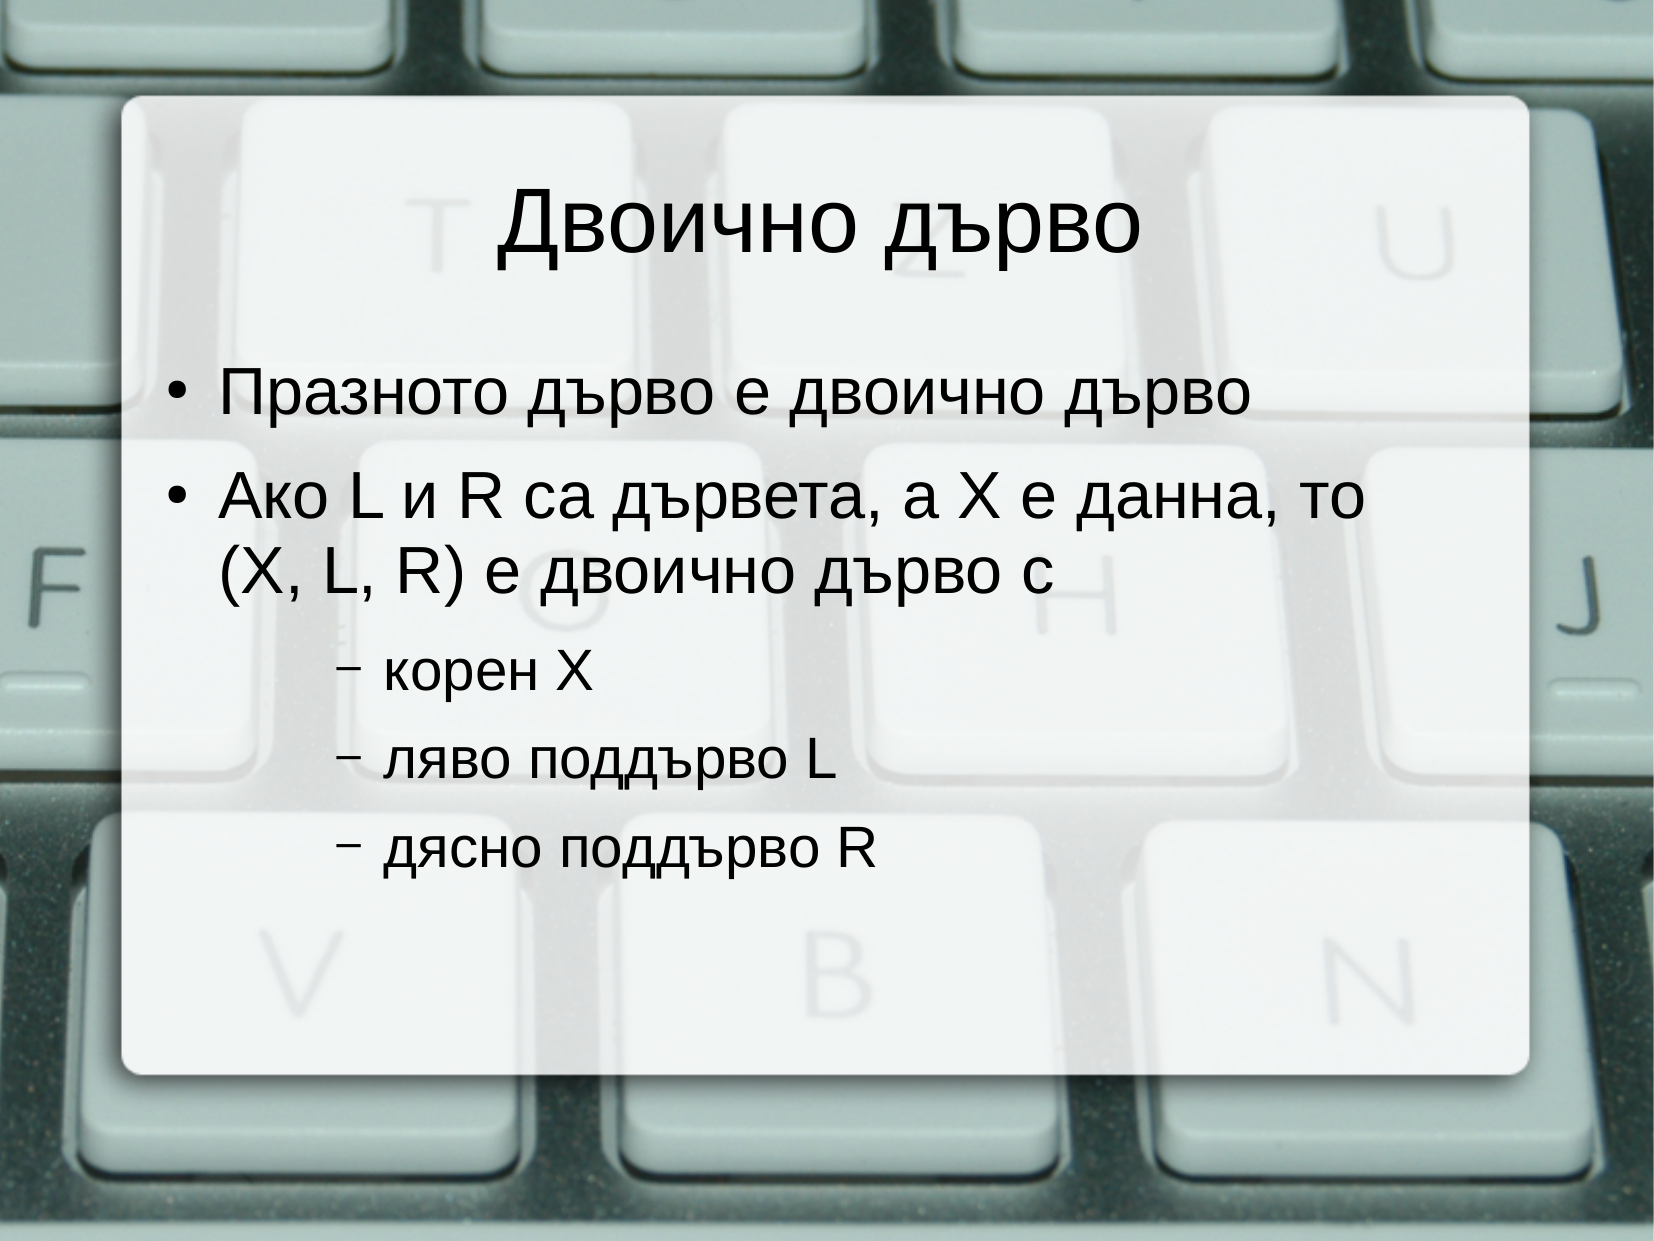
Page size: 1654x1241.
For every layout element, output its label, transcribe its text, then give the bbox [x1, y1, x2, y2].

list Празното дърво е двоично дърво Ако L и R са дървета, а X е данна, то (X, L, R) е двоично дърво с корен X ляво поддърво L дясно поддърво R [147, 354, 1506, 1074]
title Двоично дърво [135, 117, 1506, 325]
picture [0, 0, 1654, 1241]
